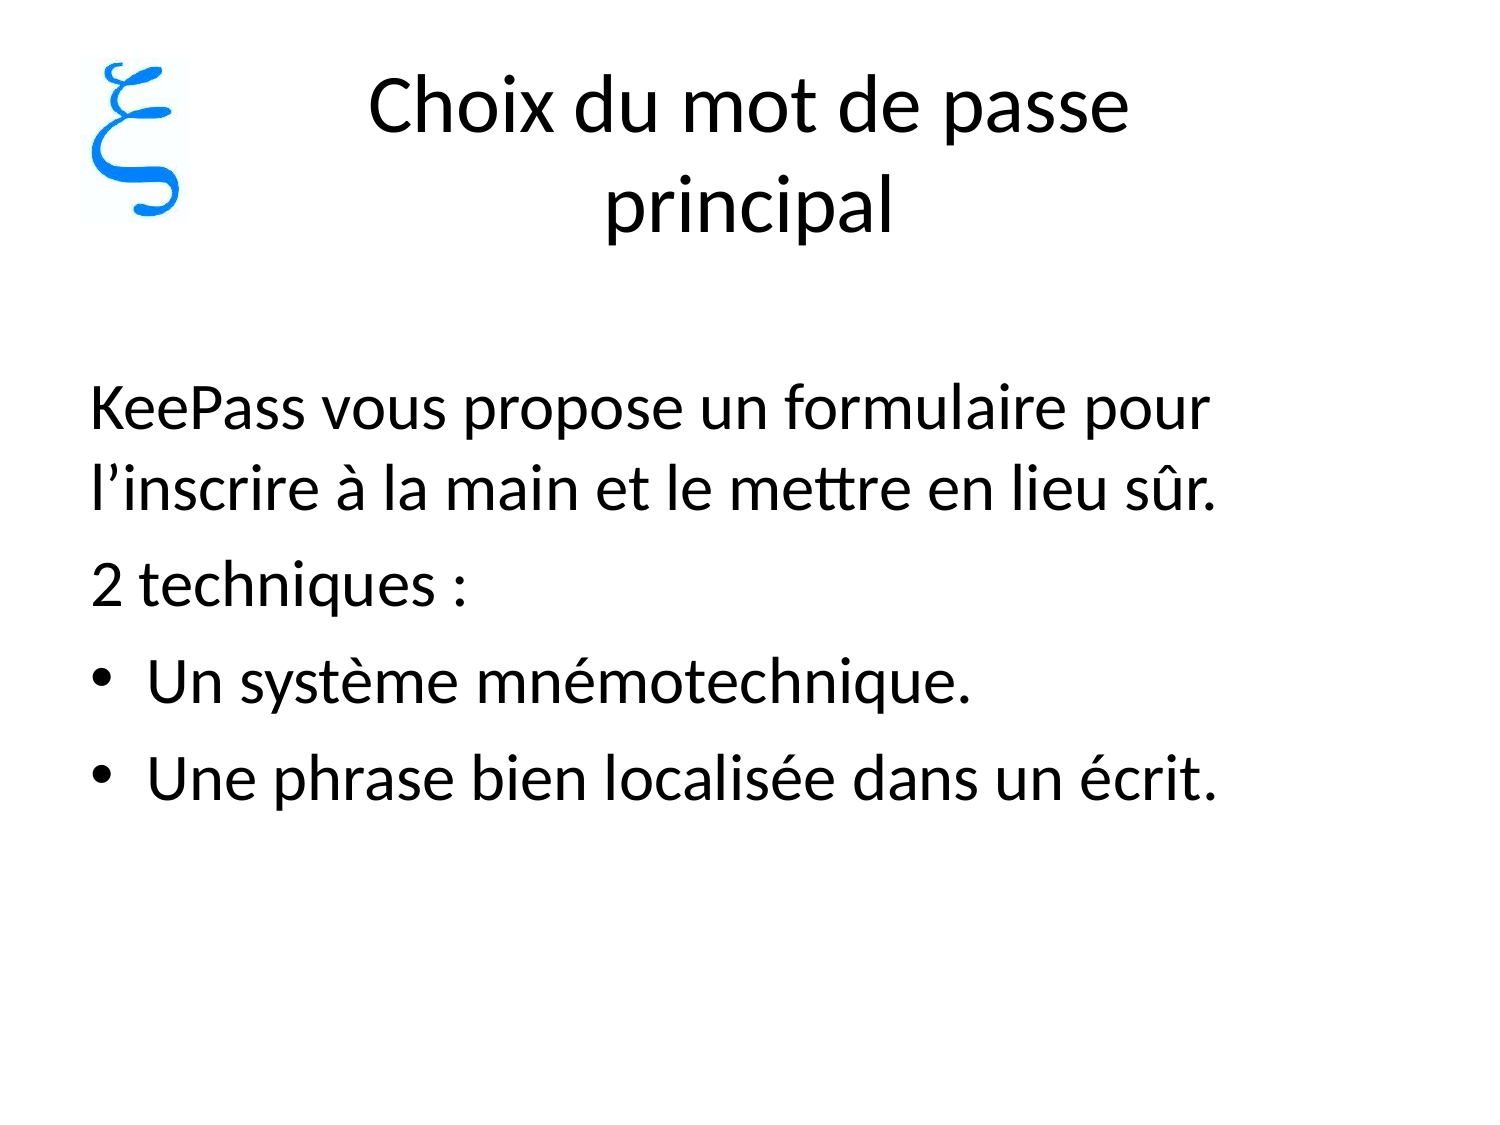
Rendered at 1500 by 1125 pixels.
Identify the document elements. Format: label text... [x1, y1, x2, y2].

title Choix du mot de passe principal [75, 19, 1426, 279]
list KeePass vous propose un formulaire pour l’inscrire à la main et le mettre en lieu sûr. 2 techniques : Un système mnémotechnique. Une phrase bien localisée dans un écrit. [75, 355, 1426, 1047]
